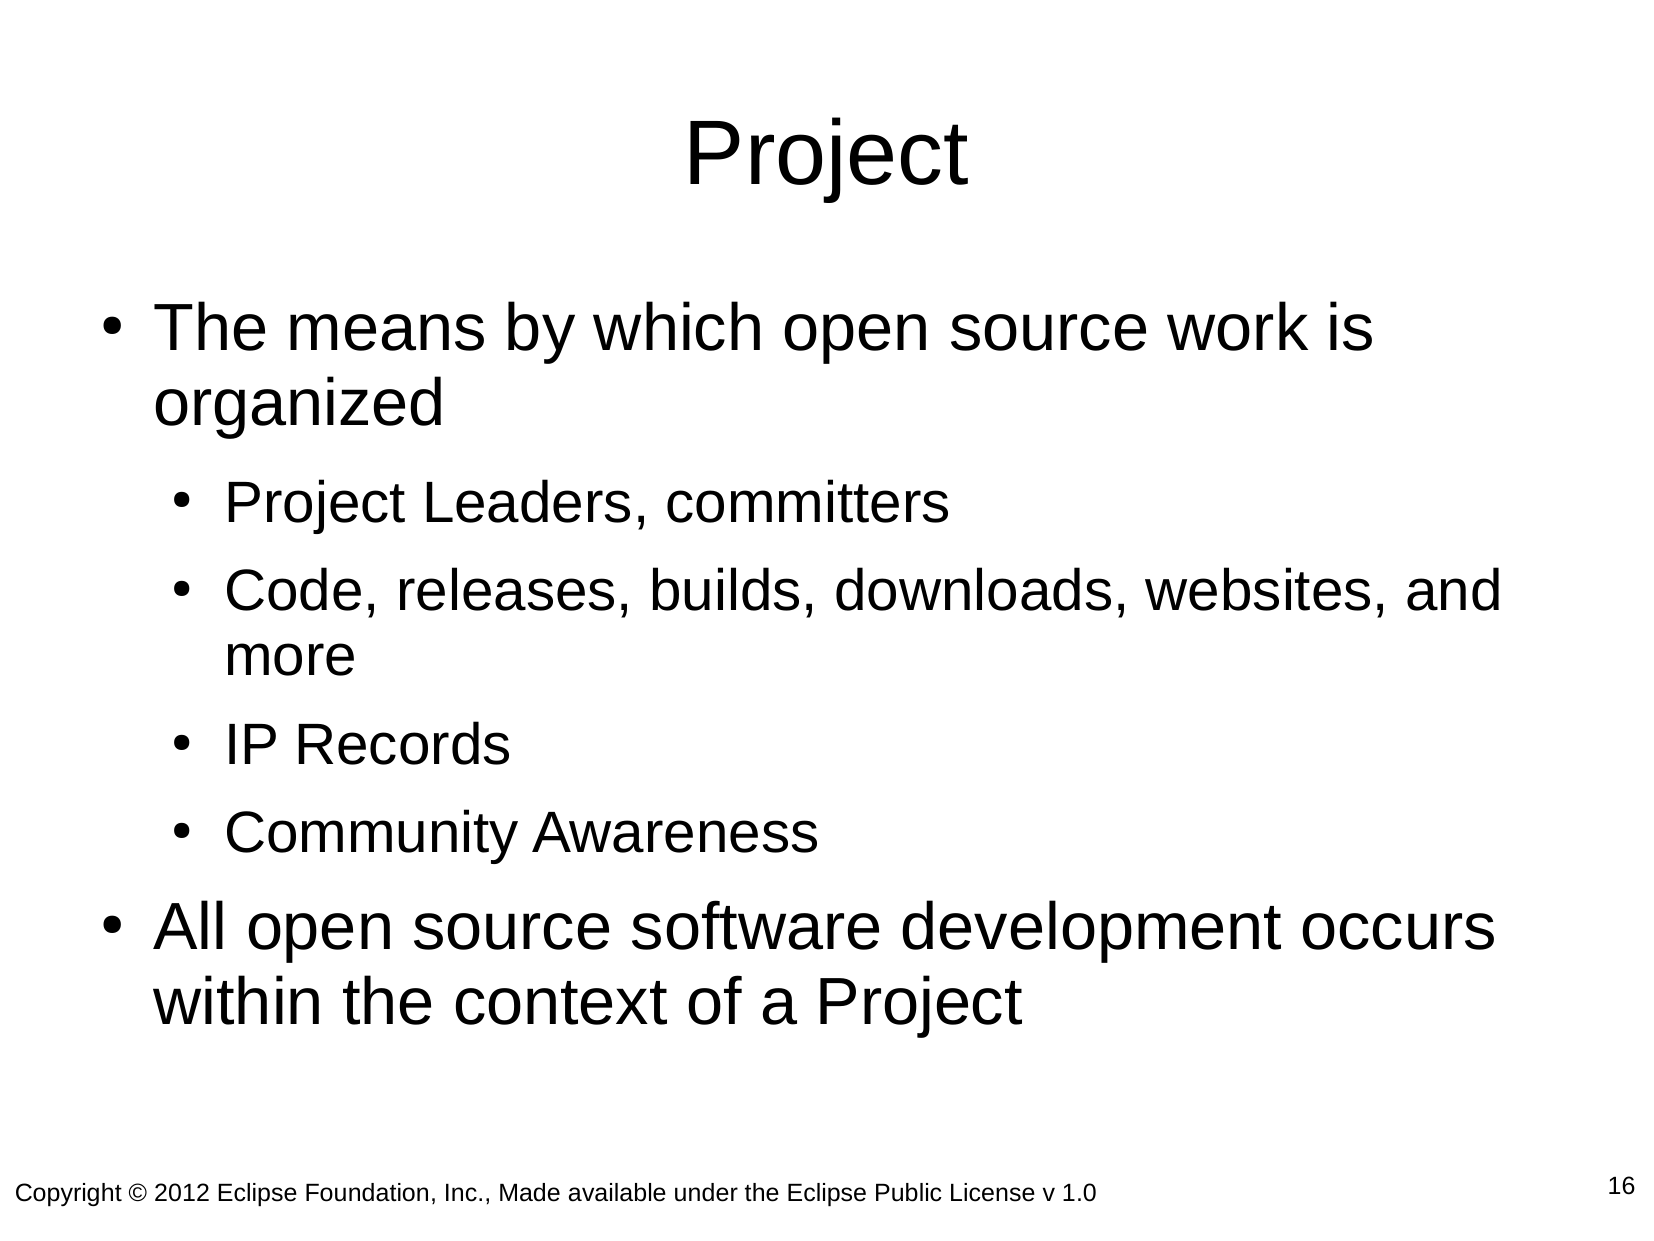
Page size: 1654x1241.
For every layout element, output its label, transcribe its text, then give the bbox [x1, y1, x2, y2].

title Project [82, 49, 1571, 257]
list The means by which open source work is organized Project Leaders, committers Code, releases, builds, downloads, websites, and more IP Records Community Awareness All open source software development occurs within the context of a Project [82, 290, 1571, 1109]
